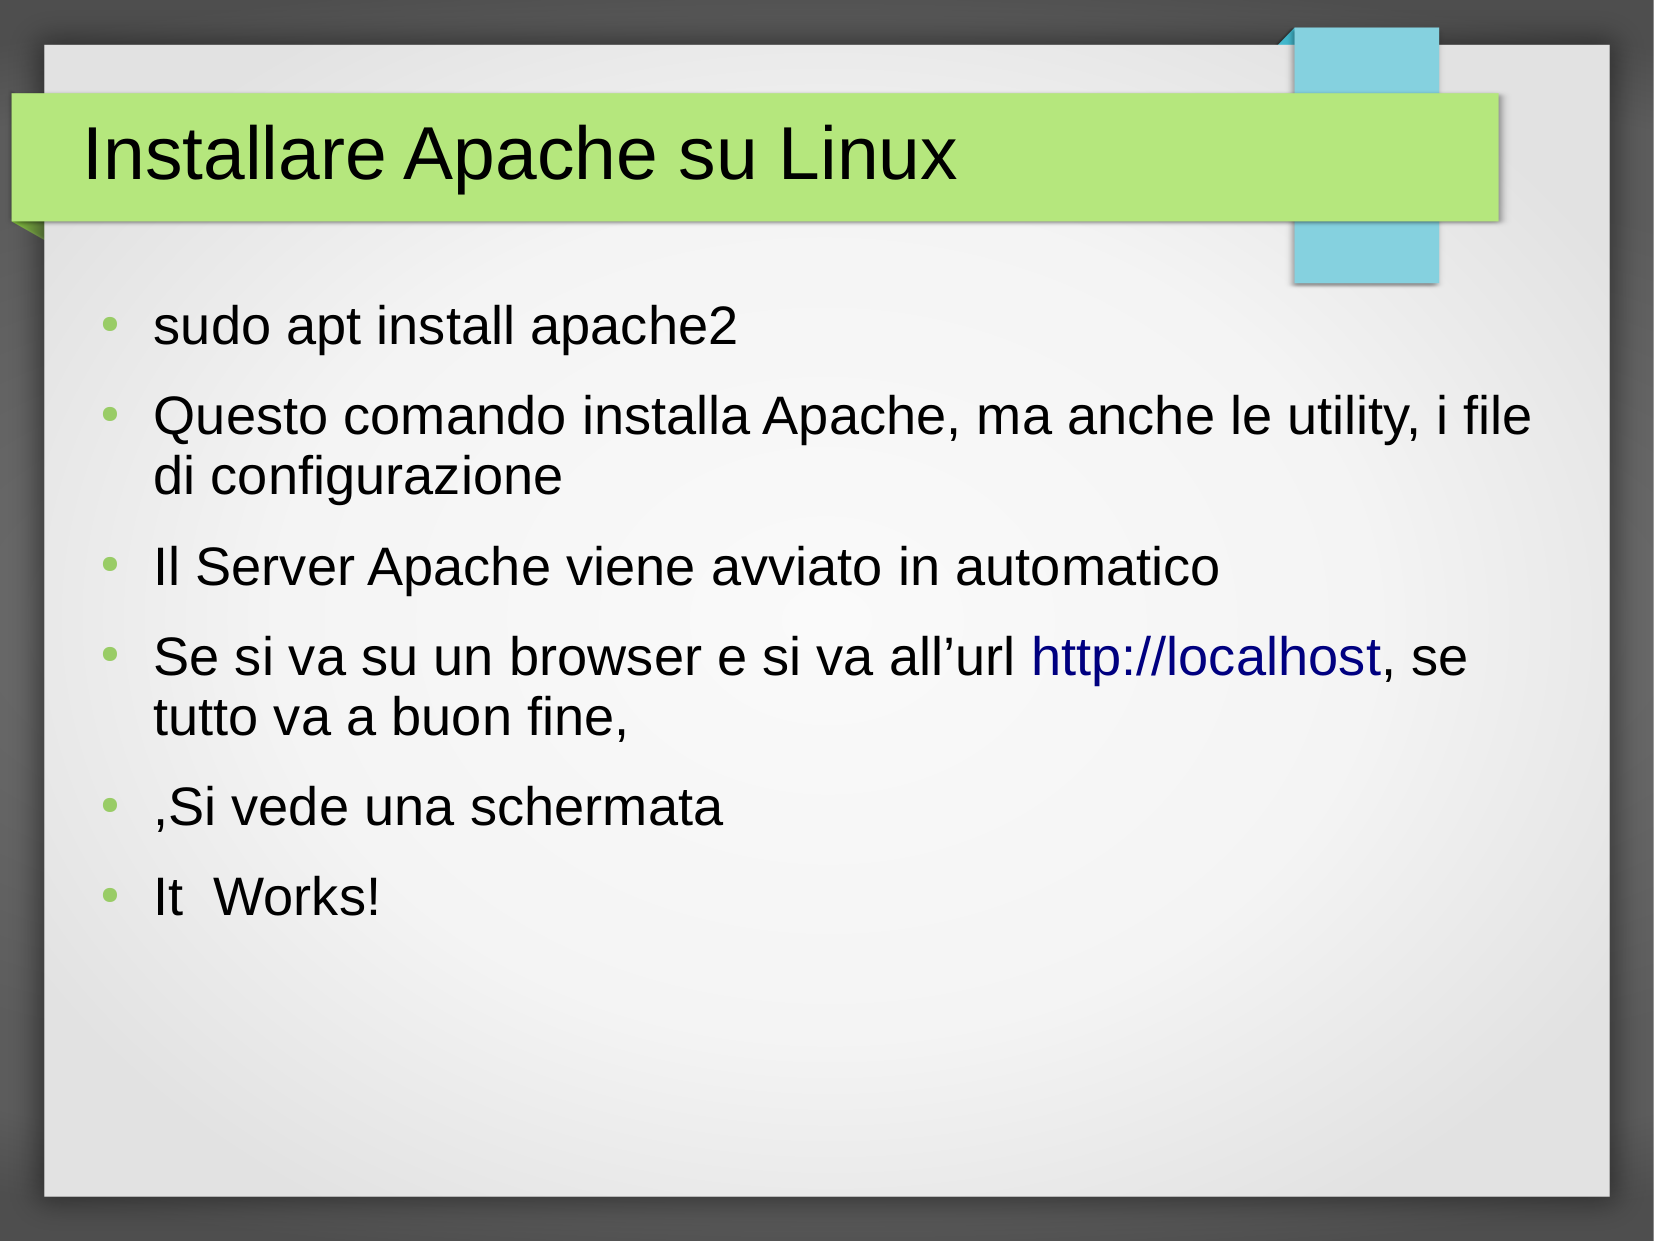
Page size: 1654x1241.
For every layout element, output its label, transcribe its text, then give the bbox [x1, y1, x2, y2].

picture [0, 0, 1654, 1241]
title Installare Apache su Linux [82, 94, 1264, 213]
list sudo apt install apache2 Questo comando installa Apache, ma anche le utility, i file di configurazione Il Server Apache viene avviato in automatico Se si va su un browser e si va all’url http://localhost, se tutto va a buon fine, ,Si vede una schermata It Works! [82, 295, 1571, 1015]
